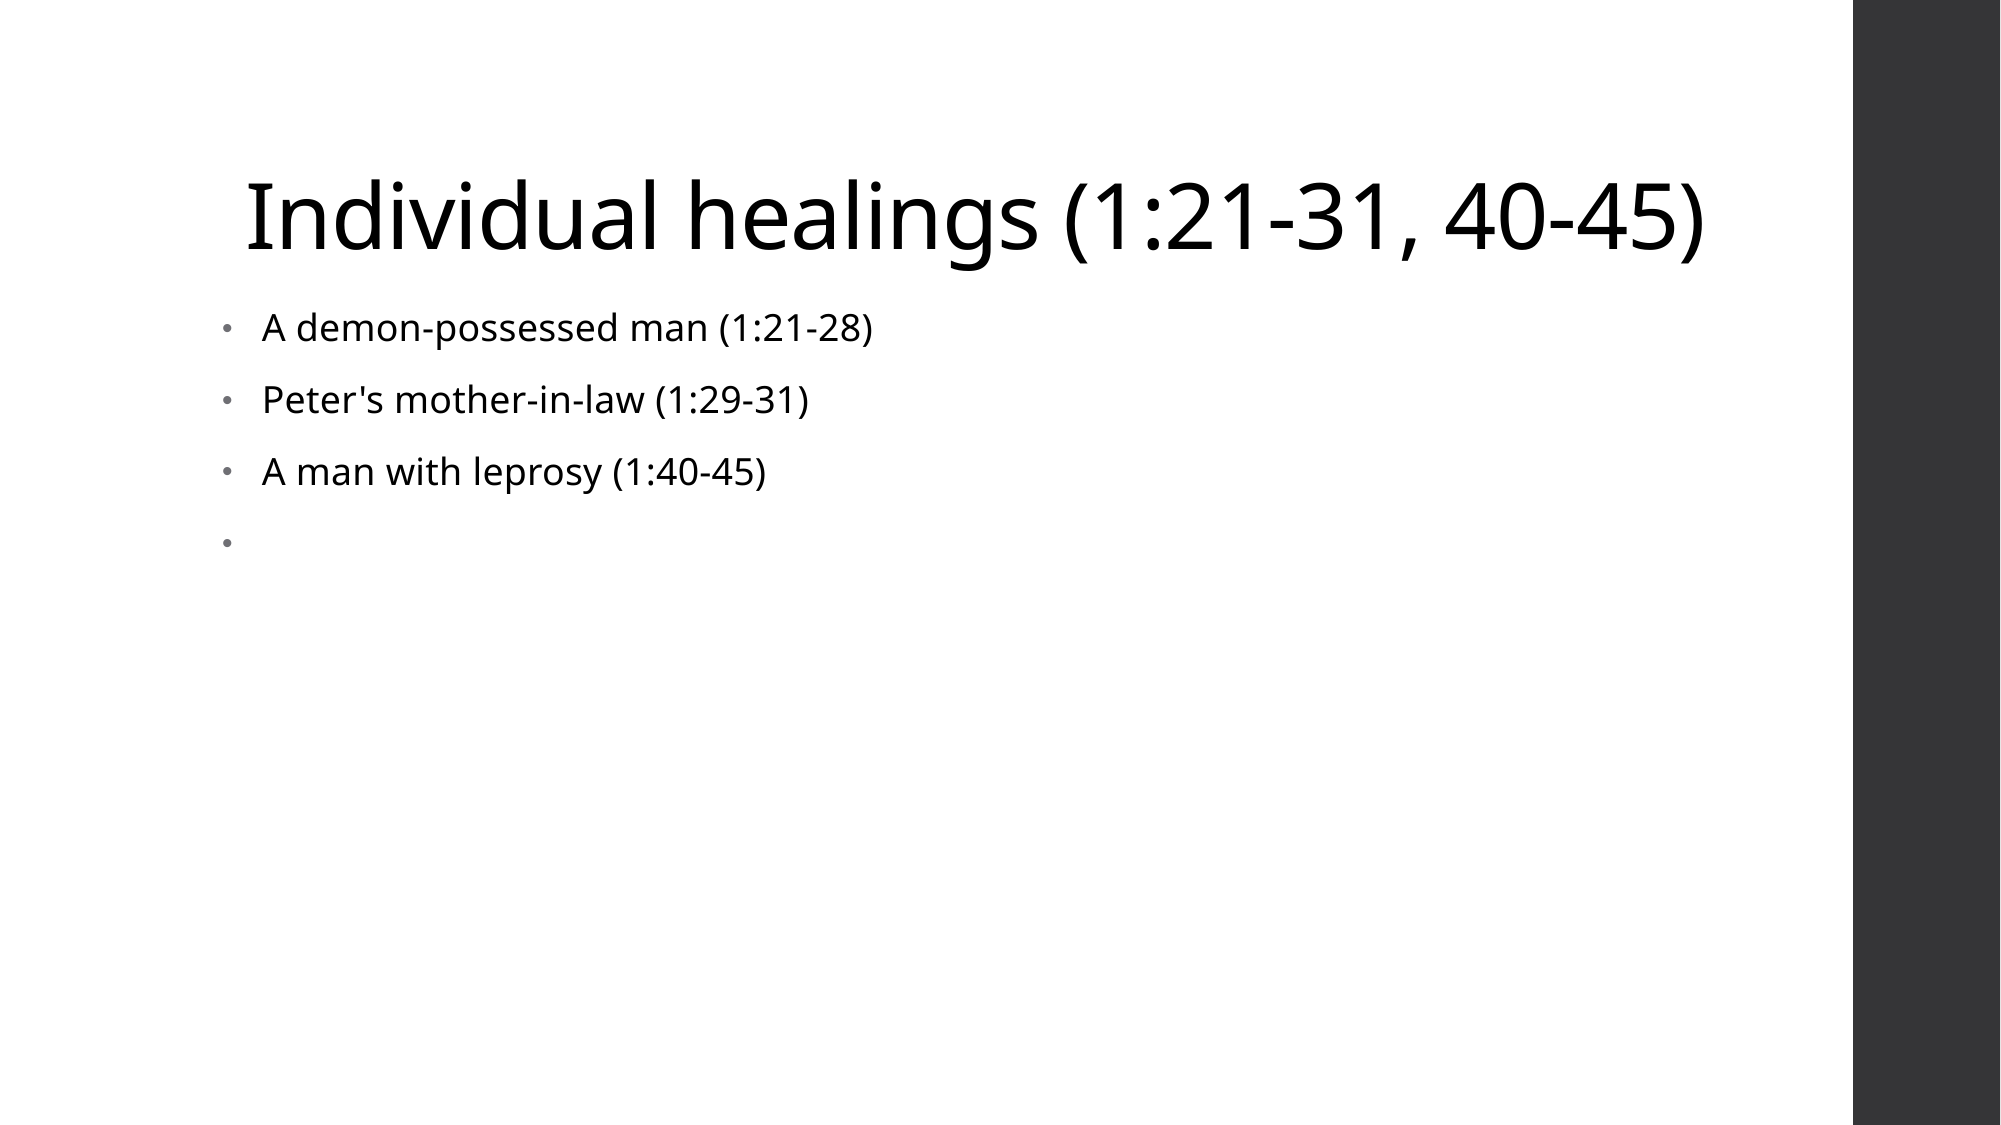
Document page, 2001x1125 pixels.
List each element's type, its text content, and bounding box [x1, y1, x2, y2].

title Individual healings (1:21-31, 40-45) [206, 60, 1797, 278]
list A demon-possessed man (1:21-28) Peter's mother-in-law (1:29-31) A man with leprosy (1:40-45) [206, 299, 1617, 1014]
